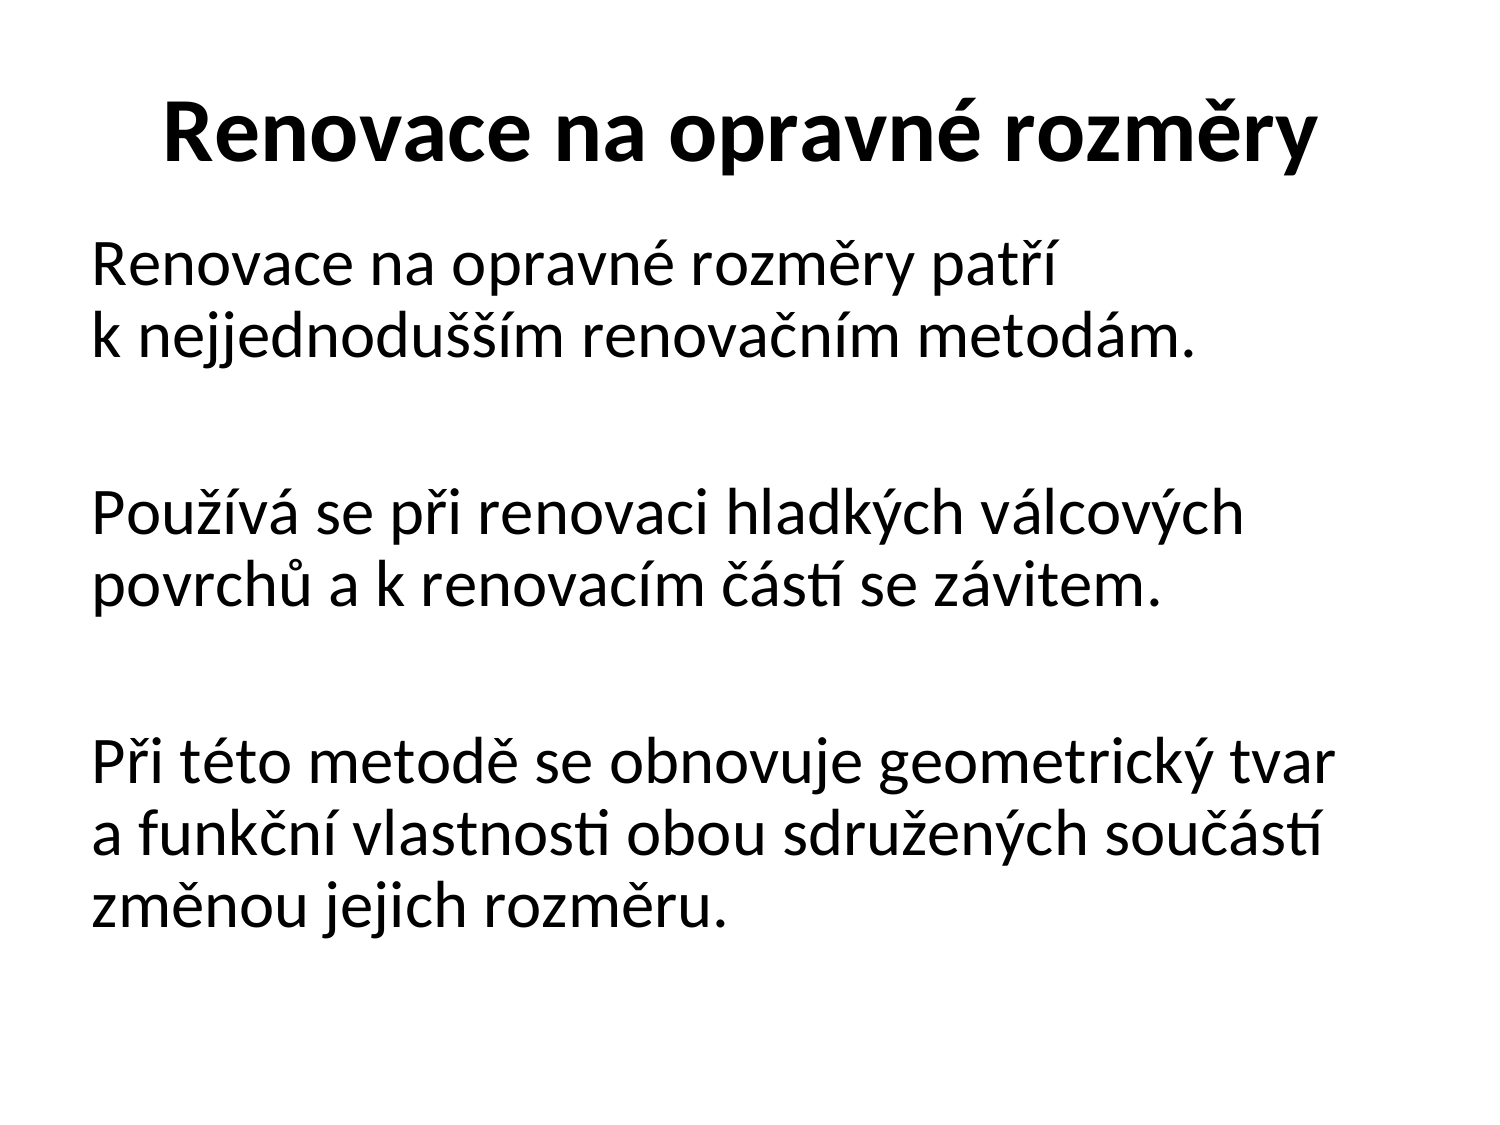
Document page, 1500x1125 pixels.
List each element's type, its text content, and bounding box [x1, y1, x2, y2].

list Renovace na opravné rozměry patří k nejjednodušším renovačním metodám. Používá se při renovaci hladkých válcových povrchů a k renovacím částí se závitem. Při této metodě se obnovuje geometrický tvar a funkční vlastnosti obou sdružených součástí změnou jejich rozměru. [76, 220, 1427, 963]
title Renovace na opravné rozměry [76, 30, 1427, 219]
